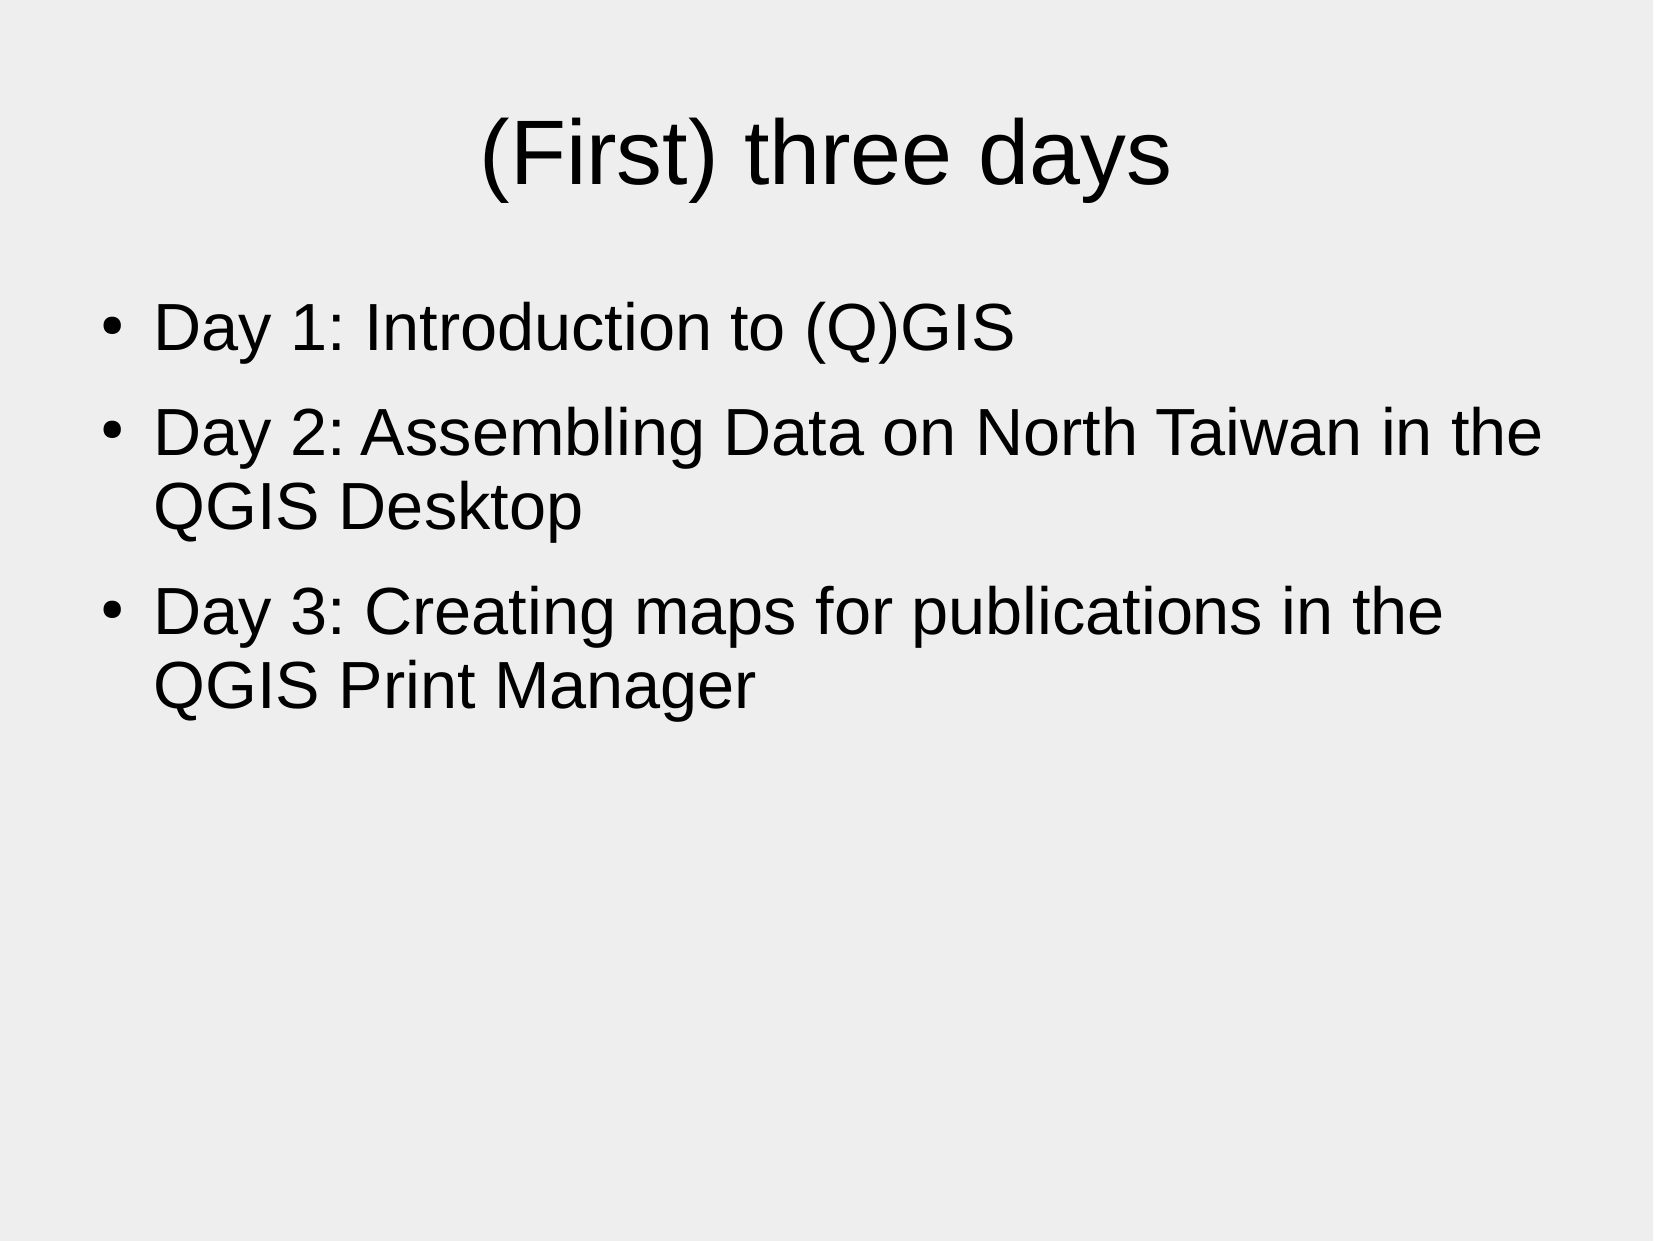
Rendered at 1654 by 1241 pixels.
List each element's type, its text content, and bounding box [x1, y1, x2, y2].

title (First) three days [82, 49, 1571, 257]
list Day 1: Introduction to (Q)GIS Day 2: Assembling Data on North Taiwan in the QGIS Desktop Day 3: Creating maps for publications in the QGIS Print Manager [82, 290, 1571, 1010]
